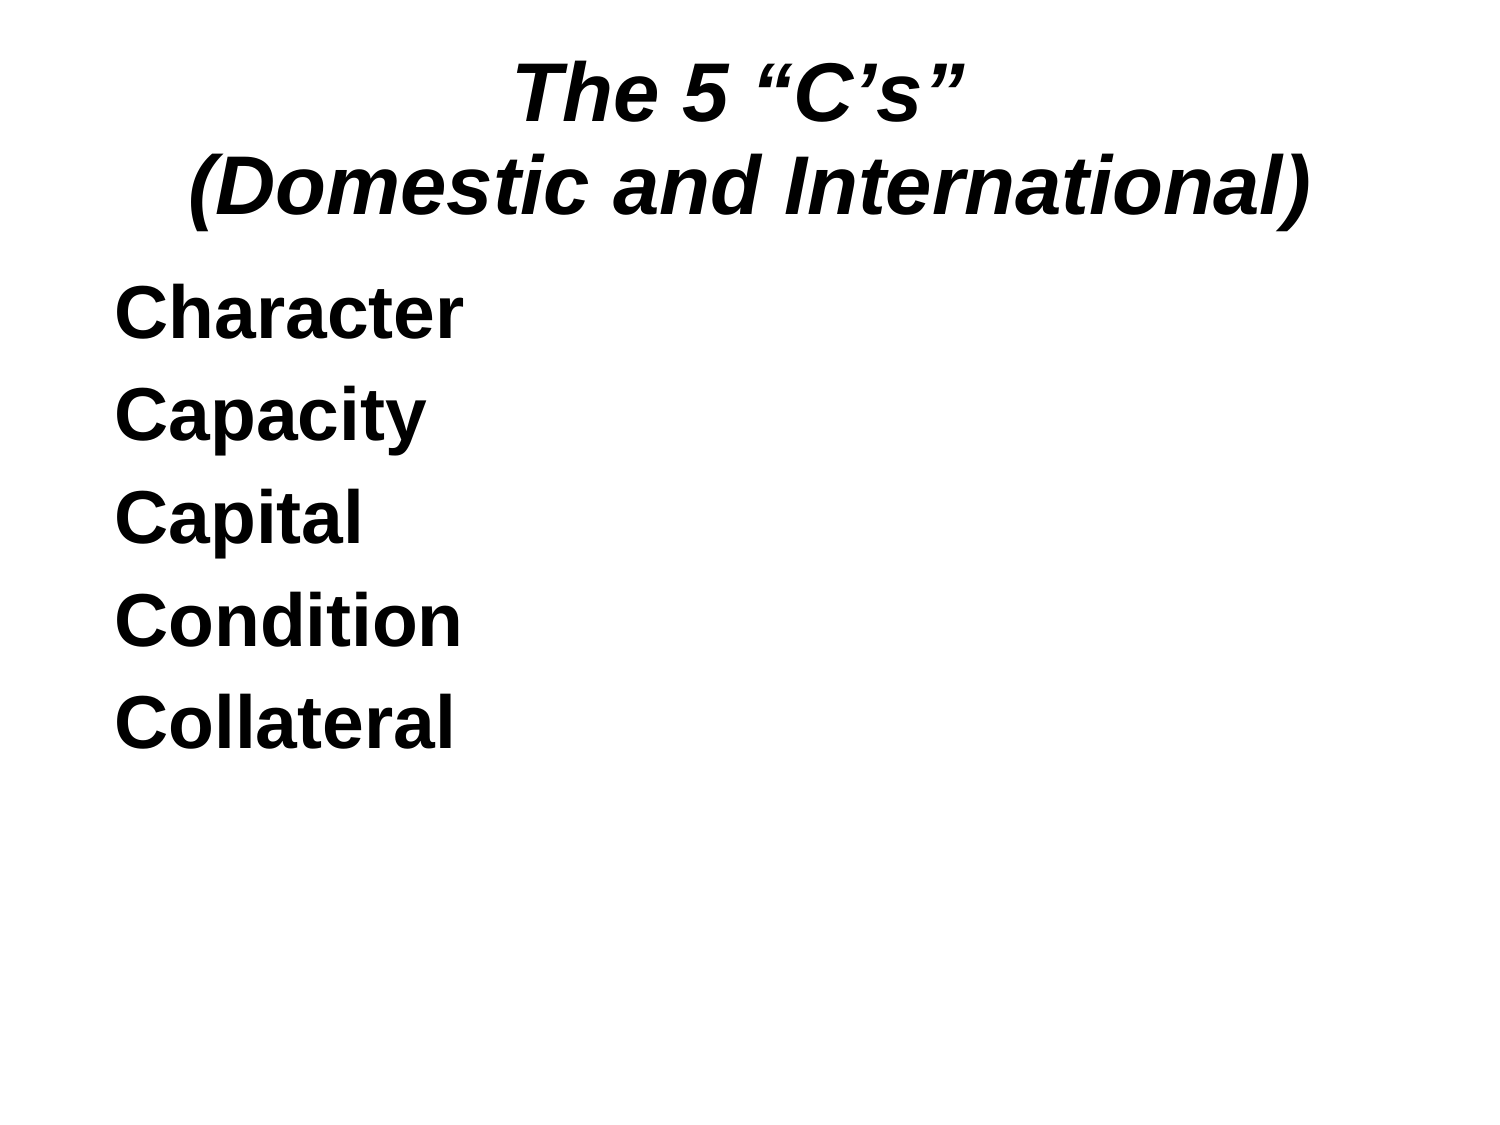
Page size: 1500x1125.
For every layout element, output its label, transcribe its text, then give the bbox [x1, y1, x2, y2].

title The 5 “C’s” (Domestic and International) [75, 31, 1426, 247]
list Character Capacity Capital Condition Collateral [99, 262, 1425, 1006]
